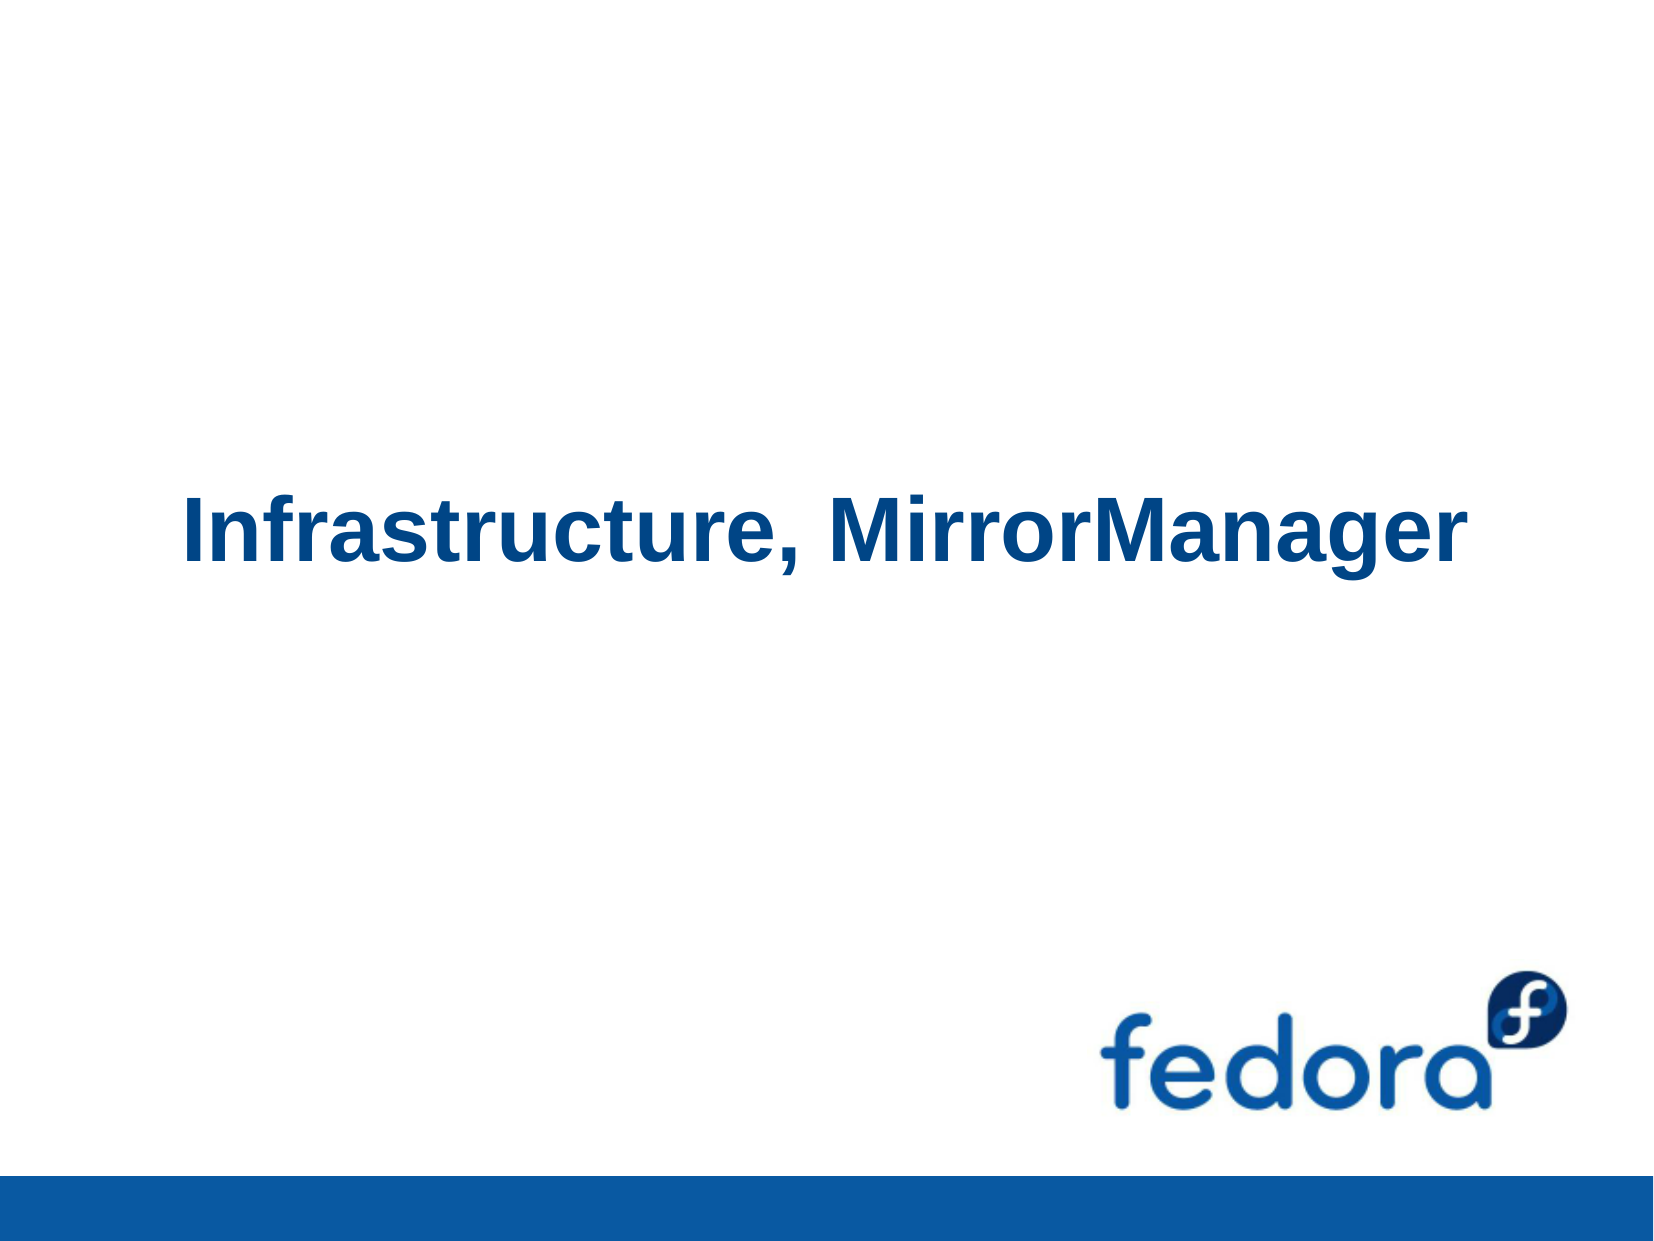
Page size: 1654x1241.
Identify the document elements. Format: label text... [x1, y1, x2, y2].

subtitle Infrastructure, MirrorManager [82, 56, 1571, 1102]
picture [1087, 959, 1576, 1125]
picture [0, 1176, 1654, 1241]
